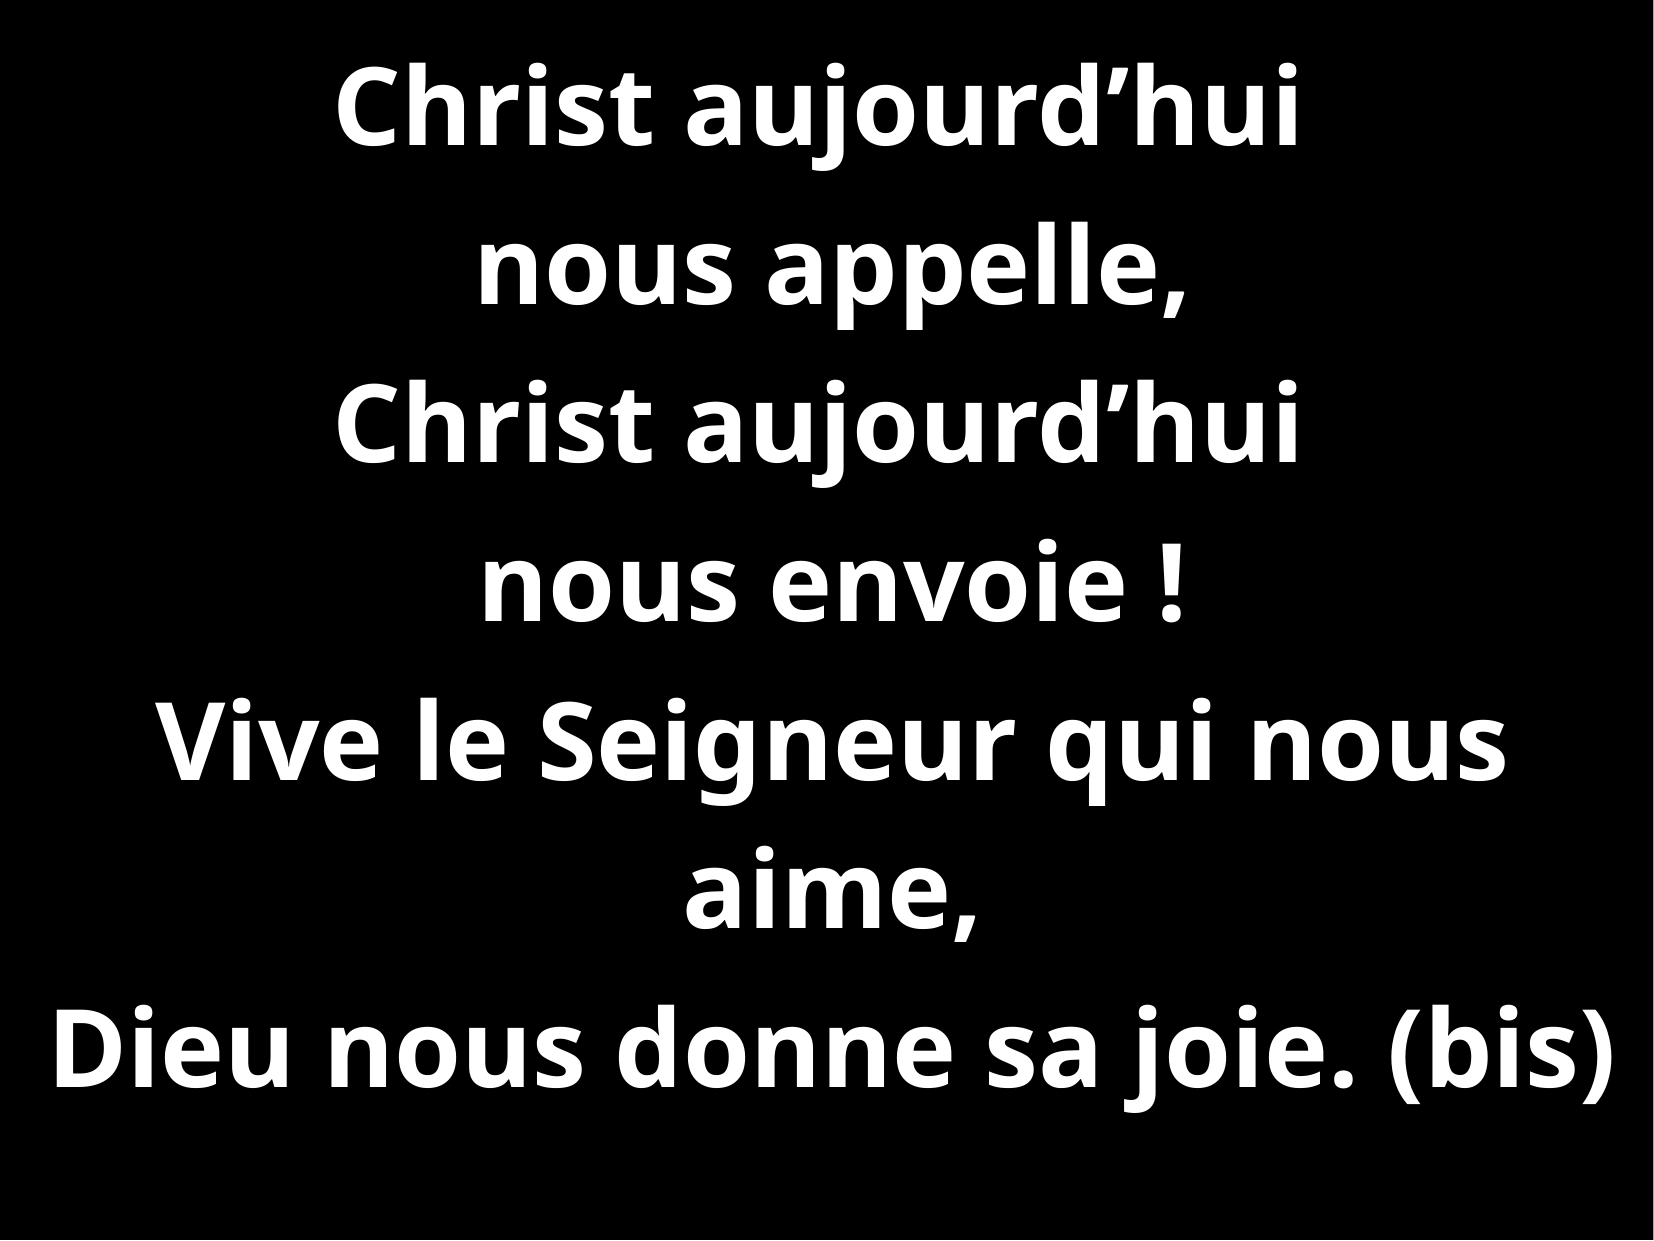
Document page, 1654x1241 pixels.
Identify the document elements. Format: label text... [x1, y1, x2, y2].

list Christ aujourd’hui nous appelle, Christ aujourd’hui nous envoie ! Vive le Seigneur qui nous aime, Dieu nous donne sa joie. (bis) [11, 29, 1654, 1241]
